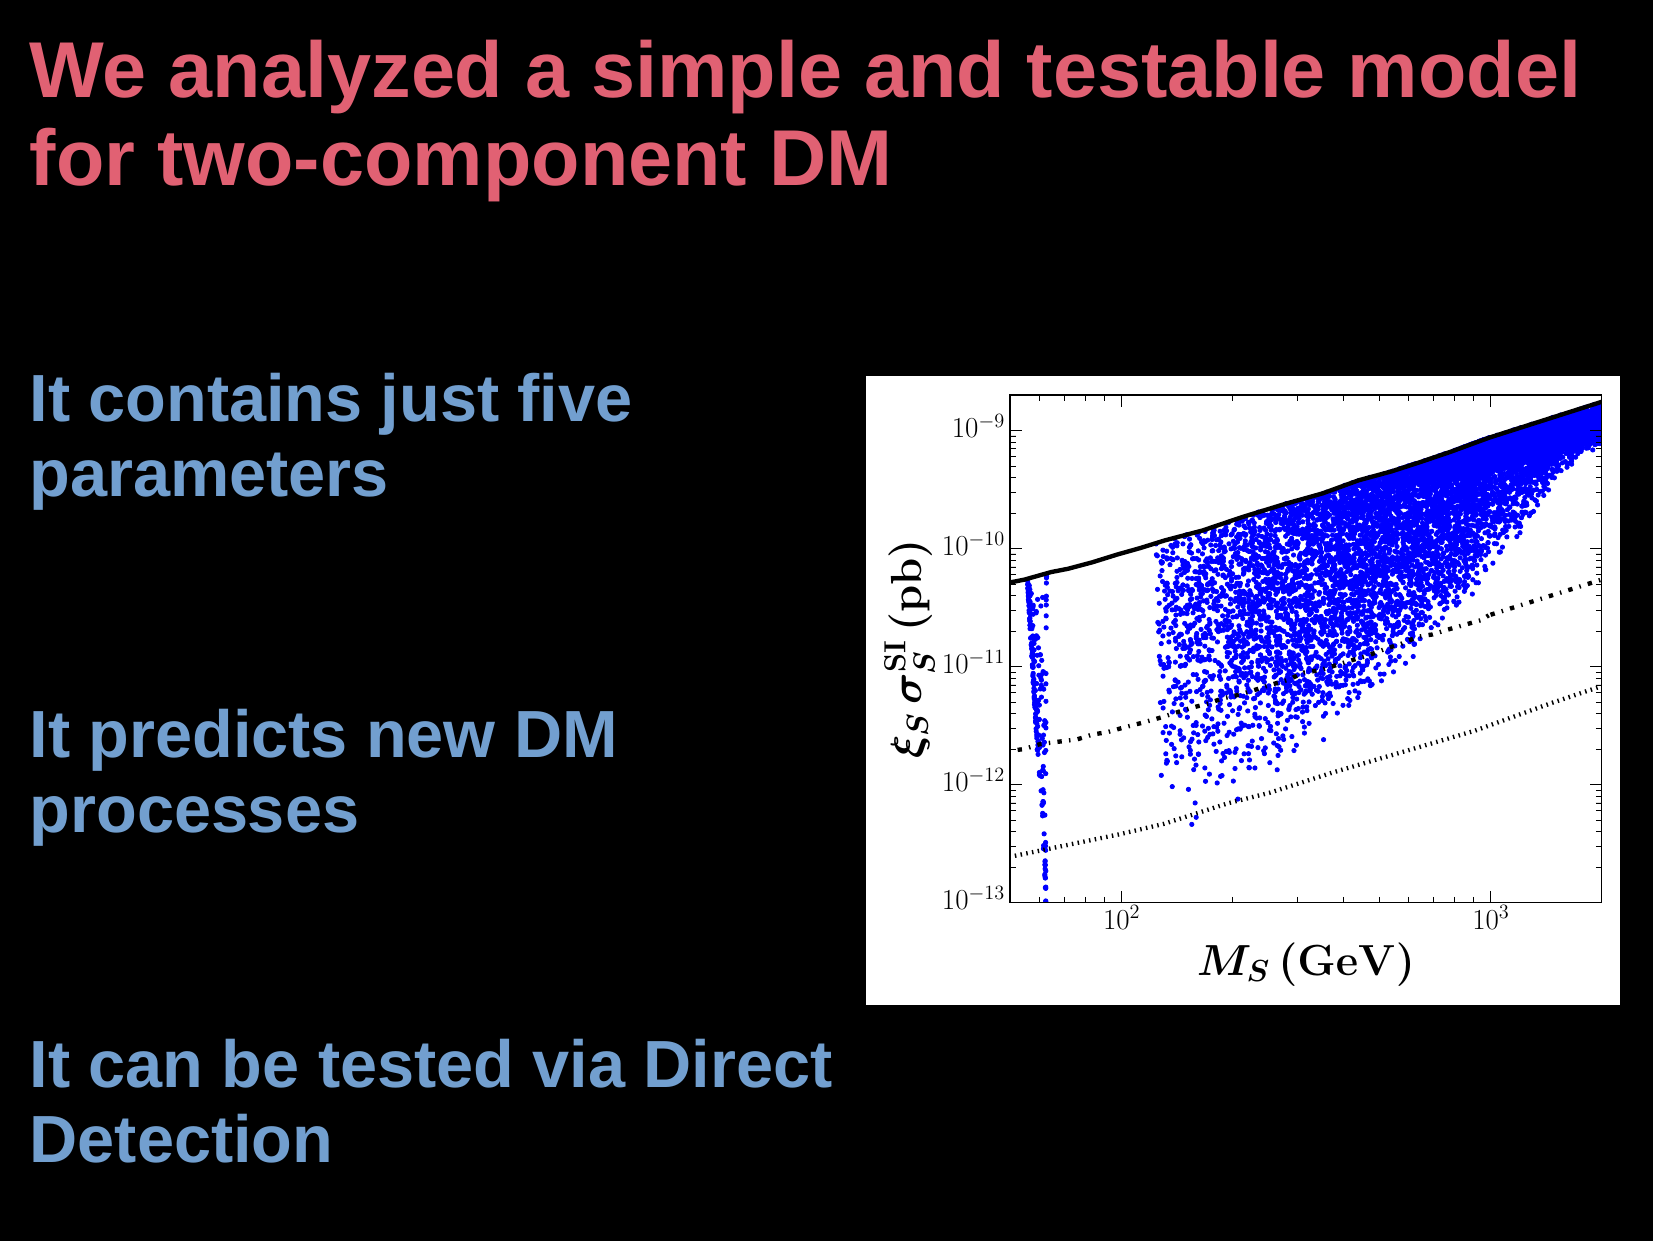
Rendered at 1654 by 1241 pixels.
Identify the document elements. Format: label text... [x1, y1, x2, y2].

text_box It can be tested via Direct Detection [15, 1020, 856, 1207]
text_box We analyzed a simple and testable model for two-component DM [15, 18, 1653, 214]
picture [865, 376, 1621, 1006]
text_box It predicts new DM processes [15, 690, 856, 877]
text_box It contains just five parameters [15, 353, 856, 541]
